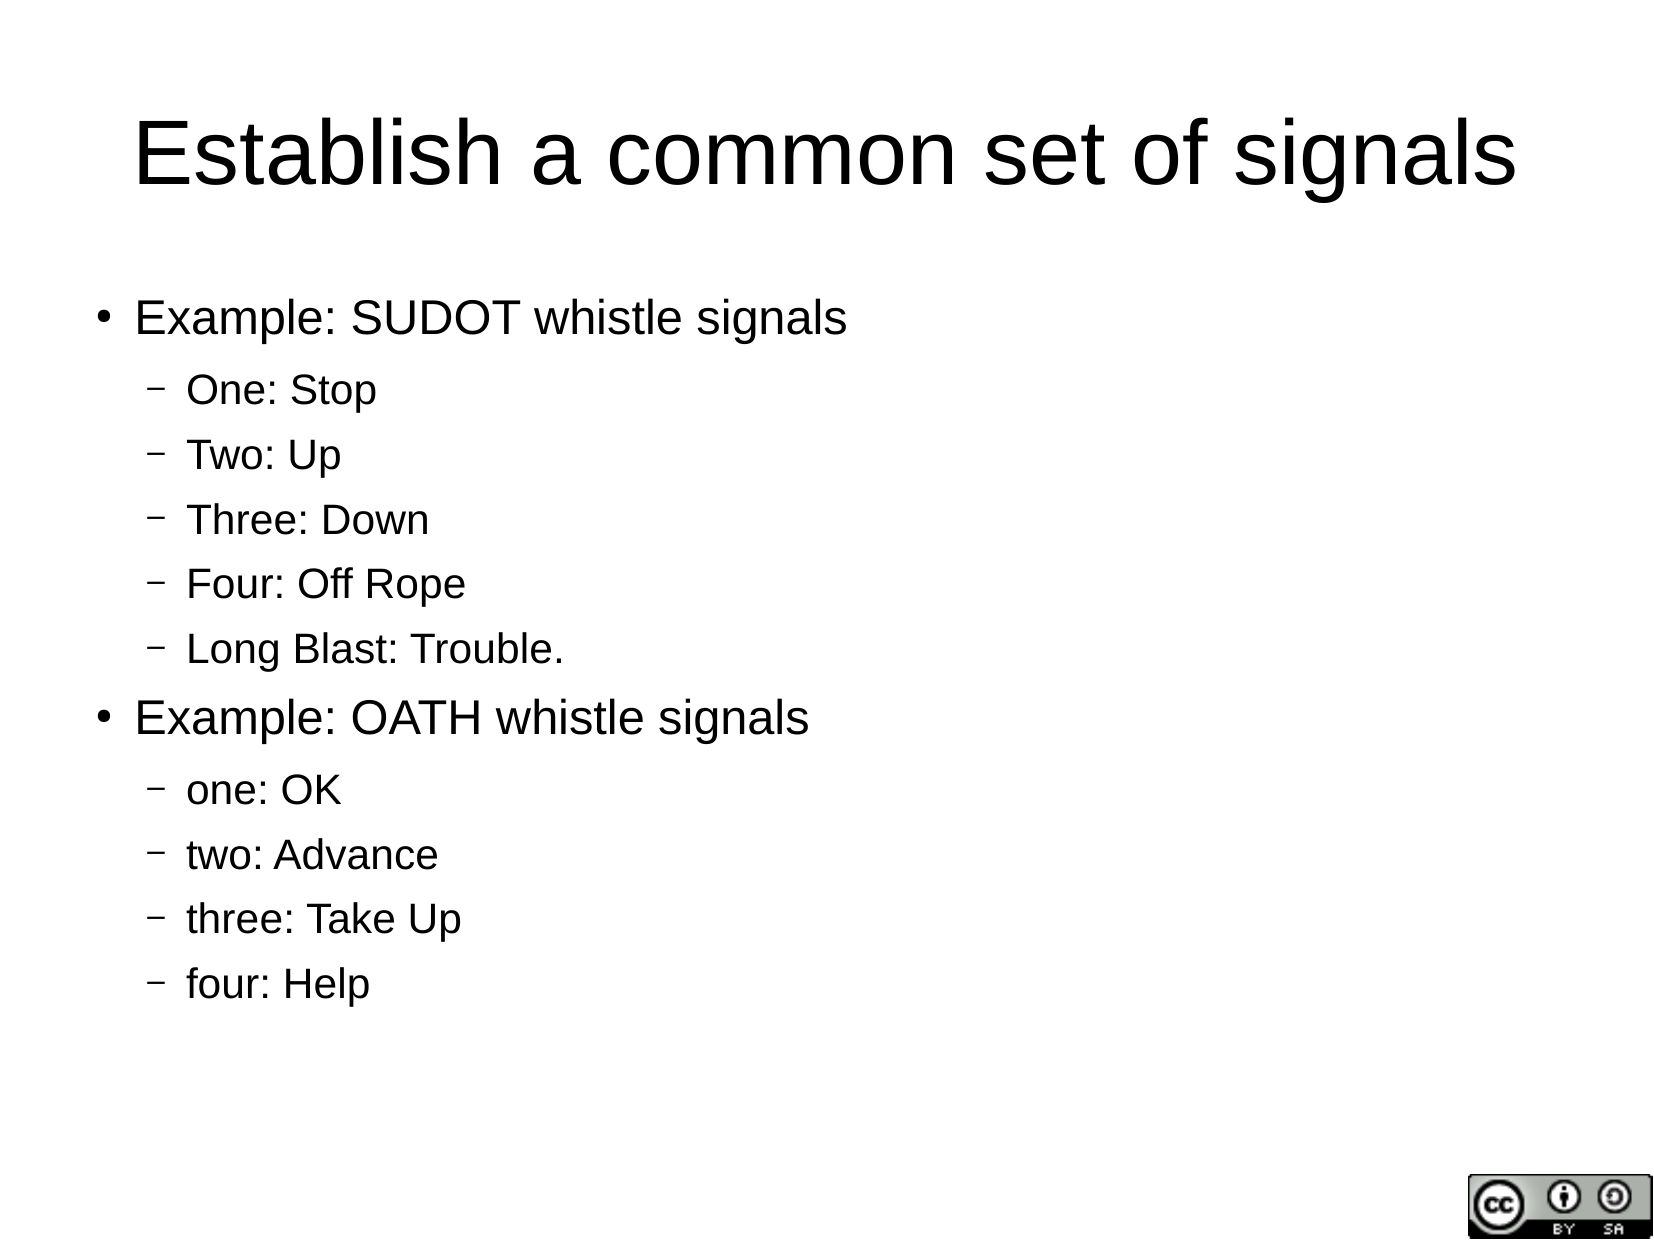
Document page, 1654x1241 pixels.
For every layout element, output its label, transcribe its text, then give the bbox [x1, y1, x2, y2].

title Establish a common set of signals [82, 49, 1571, 257]
picture [1468, 1174, 1653, 1239]
list Example: SUDOT whistle signals One: Stop Two: Up Three: Down Four: Off Rope Long Blast: Trouble. Example: OATH whistle signals one: OK two: Advance three: Take Up four: Help [82, 290, 1571, 1010]
